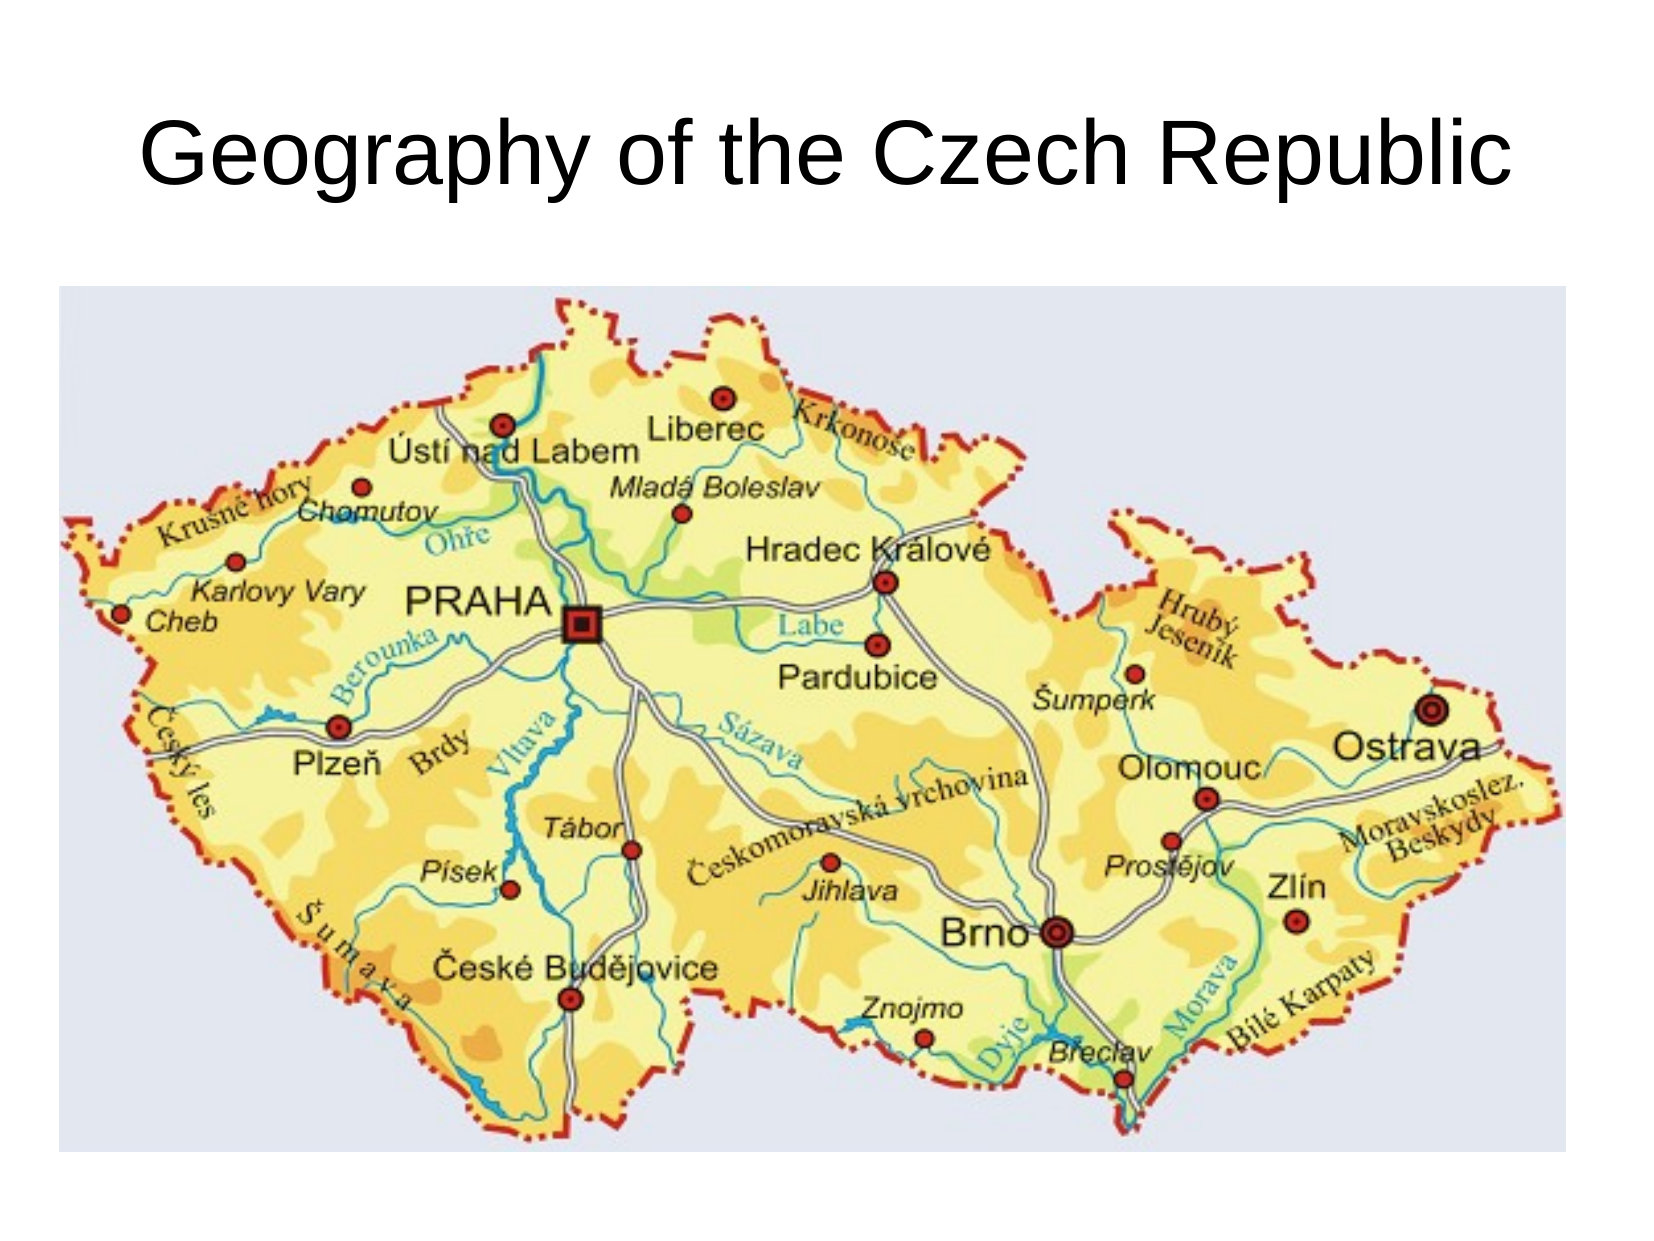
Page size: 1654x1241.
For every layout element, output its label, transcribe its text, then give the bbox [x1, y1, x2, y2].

picture [59, 286, 1566, 1152]
title Geography of the Czech Republic [82, 49, 1571, 257]
